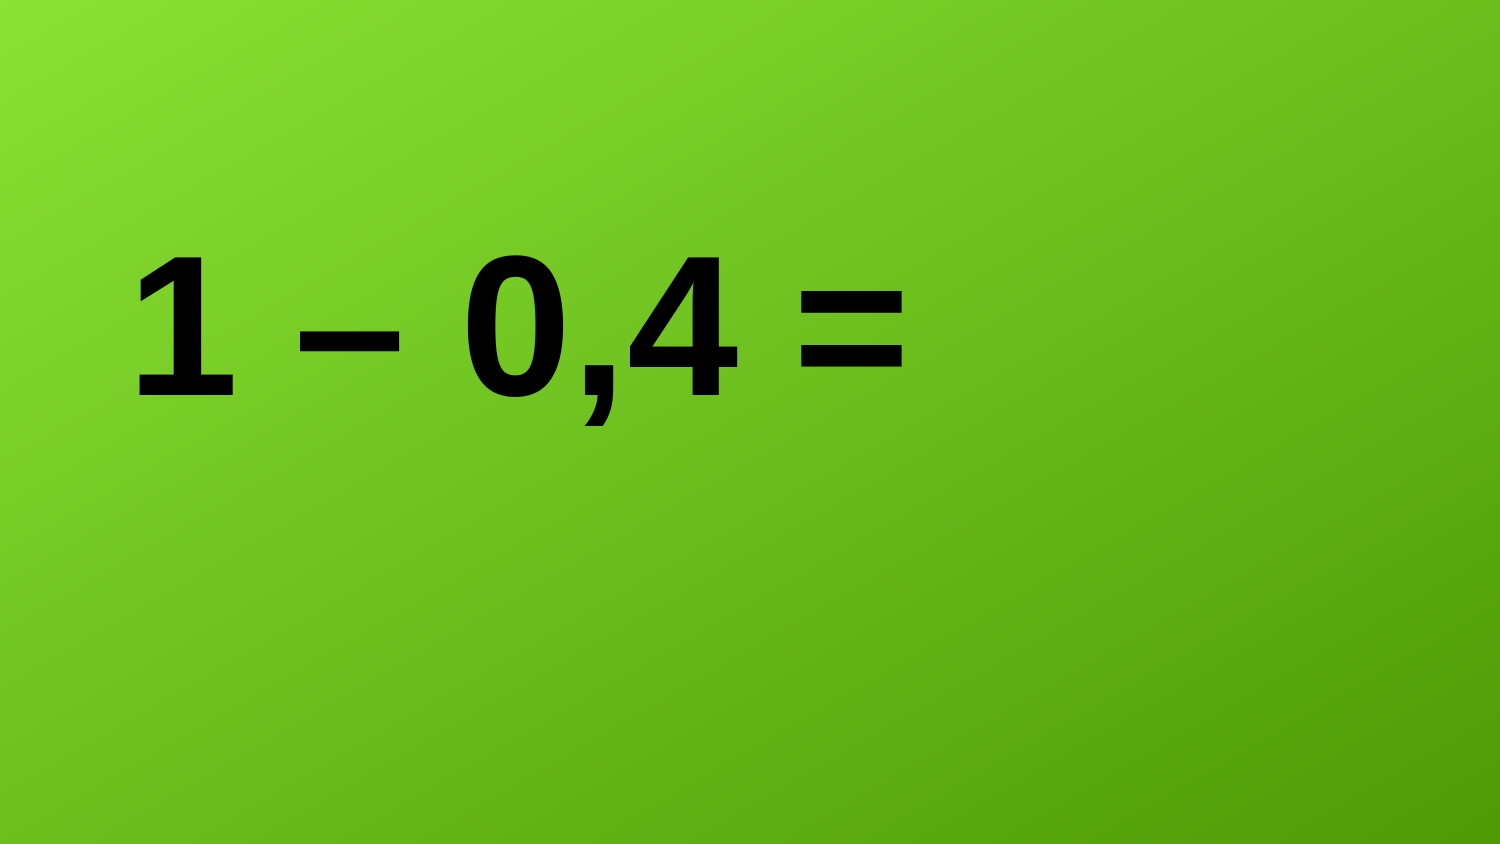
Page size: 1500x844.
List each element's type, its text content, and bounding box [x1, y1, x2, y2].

title 1 – 0,4 = [112, 259, 1388, 450]
